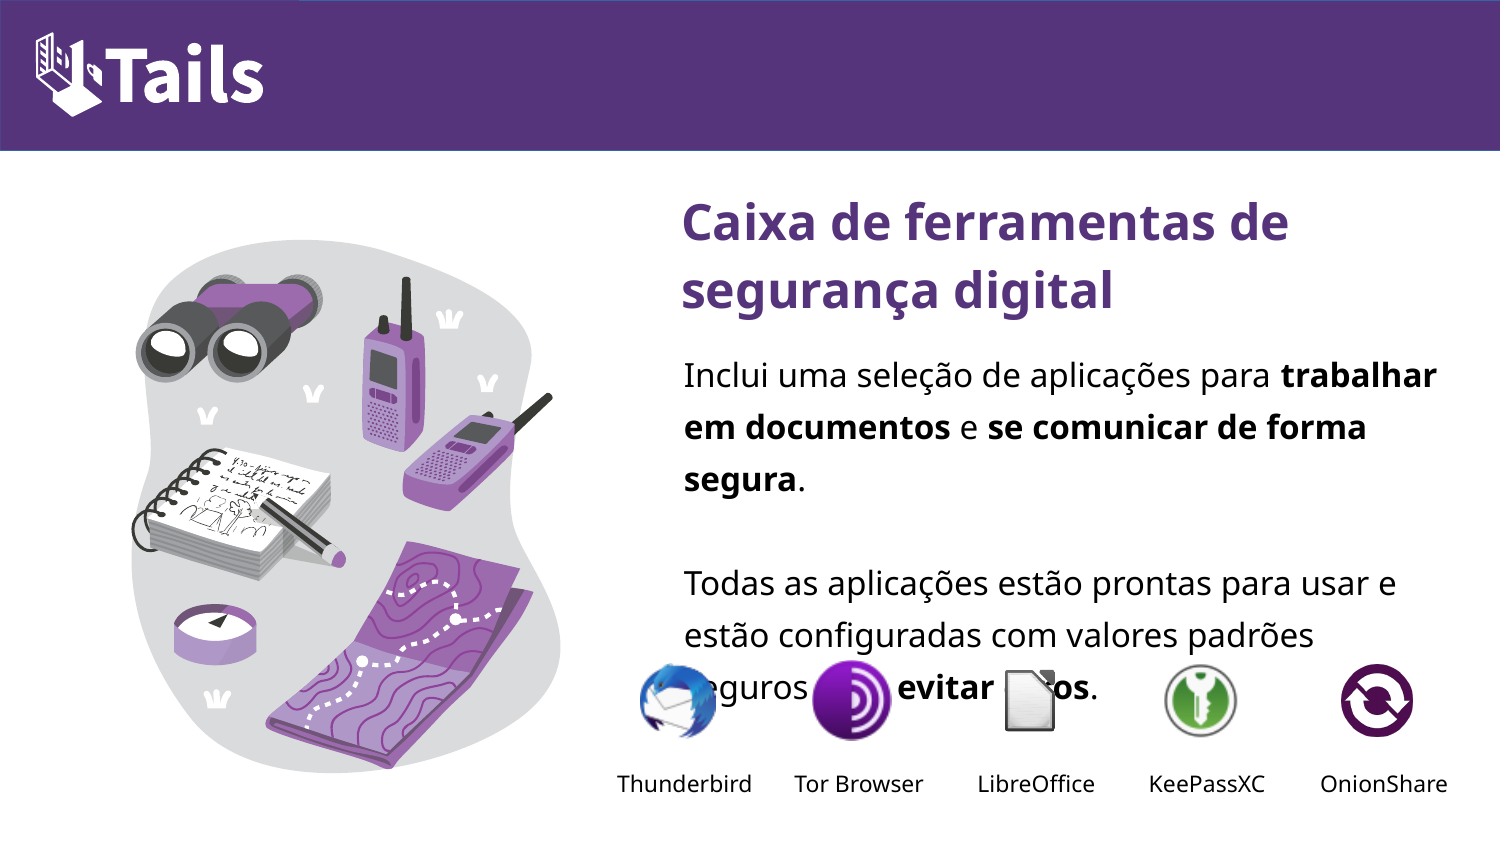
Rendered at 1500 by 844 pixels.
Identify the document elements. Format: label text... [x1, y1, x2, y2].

text_box Tor Browser [779, 755, 925, 804]
text_box OnionShare [1305, 755, 1450, 804]
title Caixa de ferramentas de segurança digital [680, 192, 1426, 319]
text_box KeePassXC [1133, 755, 1269, 804]
text_box Thunderbird [602, 755, 754, 804]
picture [812, 660, 892, 741]
text_box Inclui uma seleção de aplicações para trabalhar em documentos e se comunicar de forma segura. Todas as aplicações estão prontas para usar e estão configuradas com valores padrões seguros para evitar erros. [669, 337, 1457, 689]
picture [92, 232, 574, 782]
picture [1341, 664, 1413, 737]
picture [1163, 663, 1239, 739]
picture [1004, 669, 1055, 732]
text_box LibreOffice [962, 755, 1098, 804]
picture [640, 663, 716, 739]
